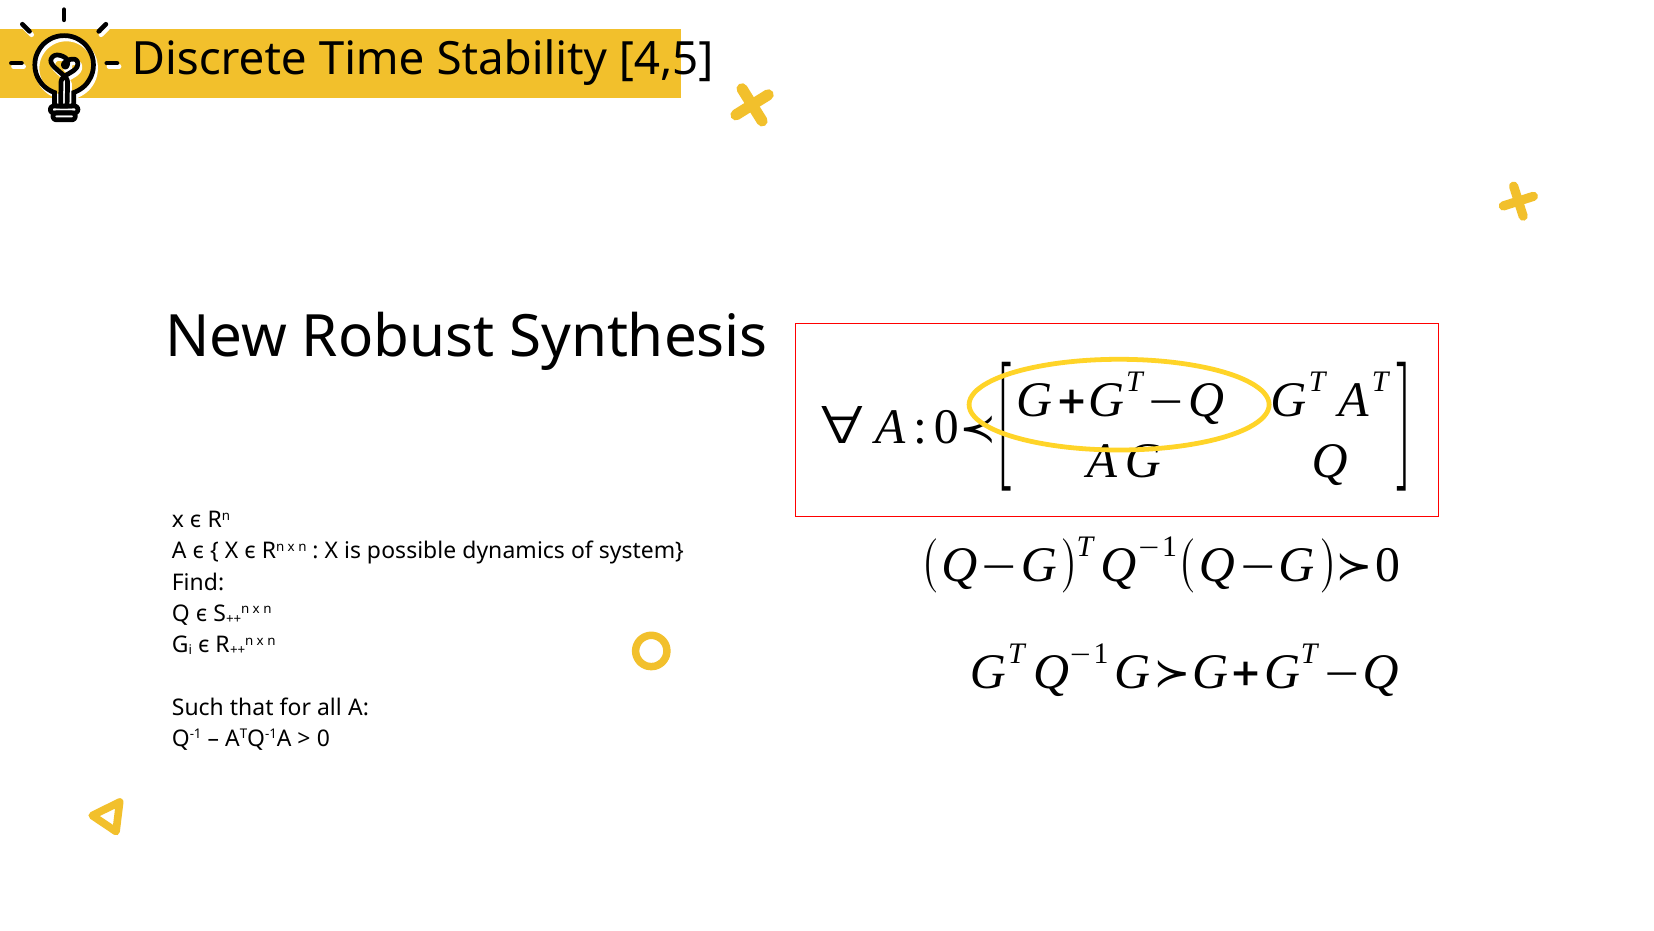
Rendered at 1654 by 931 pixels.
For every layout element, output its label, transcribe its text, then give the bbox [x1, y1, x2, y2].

title New Robust Synthesis [165, 254, 803, 414]
text_box [975, 300, 1651, 931]
title New Robust Synthesis [796, 324, 803, 414]
chart [972, 362, 1266, 447]
title Discrete Time Stability [4,5] [131, 0, 751, 119]
chart [813, 359, 1416, 494]
text_box x ϵ Rn A ϵ { X ϵ Rn x n : X is possible dynamics of system} Find: Q ϵ S++n x n Gi ϵ R++n x n Such that for all A: Q-1 – ATQ-1A > 0 [171, 393, 751, 863]
chart [916, 530, 1407, 596]
chart [964, 637, 1407, 700]
text_box [975, 324, 1438, 516]
